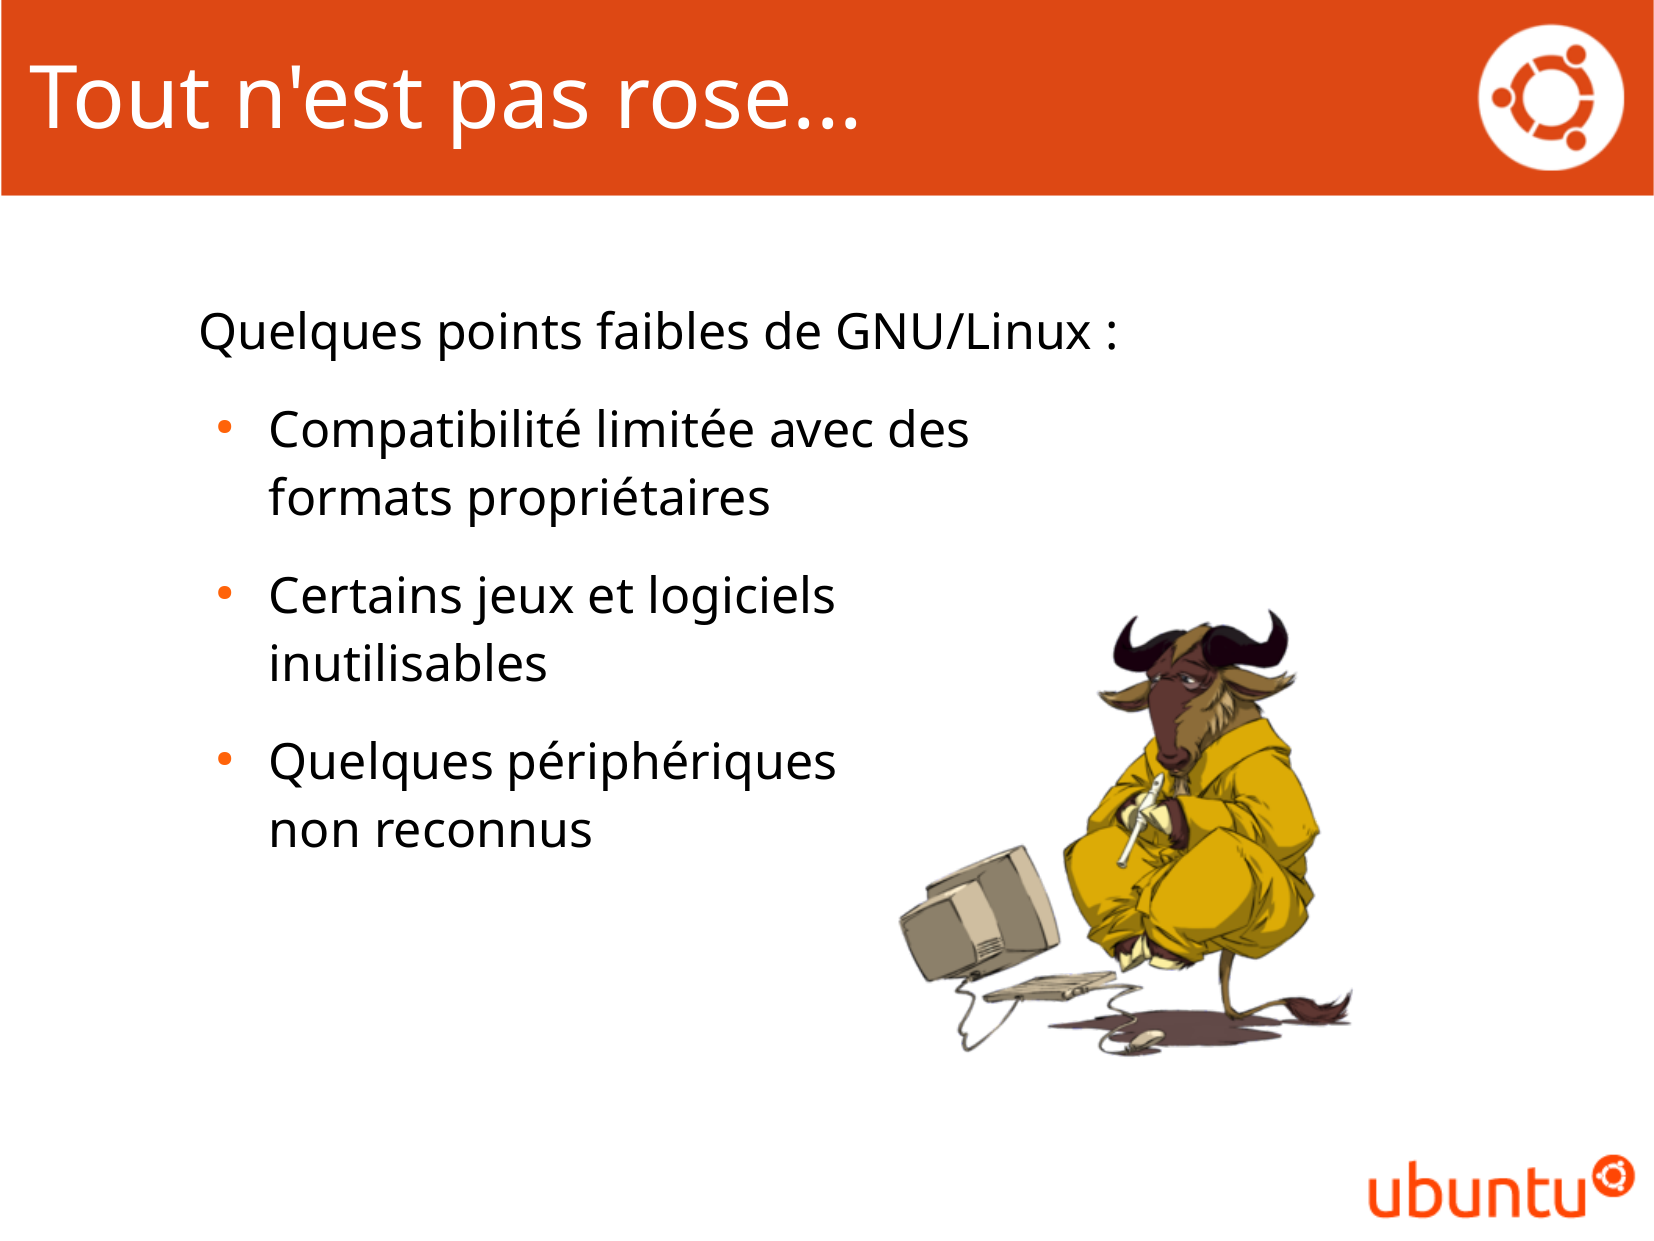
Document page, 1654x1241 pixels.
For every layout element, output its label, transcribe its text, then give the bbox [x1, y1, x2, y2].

title Tout n'est pas rose... [29, 11, 1459, 178]
list Quelques points faibles de GNU/Linux : Compatibilité limitée avec des formats propriétaires Certains jeux et logiciels inutilisables Quelques périphériques non reconnus [198, 296, 1136, 1021]
picture [0, 0, 1654, 1241]
